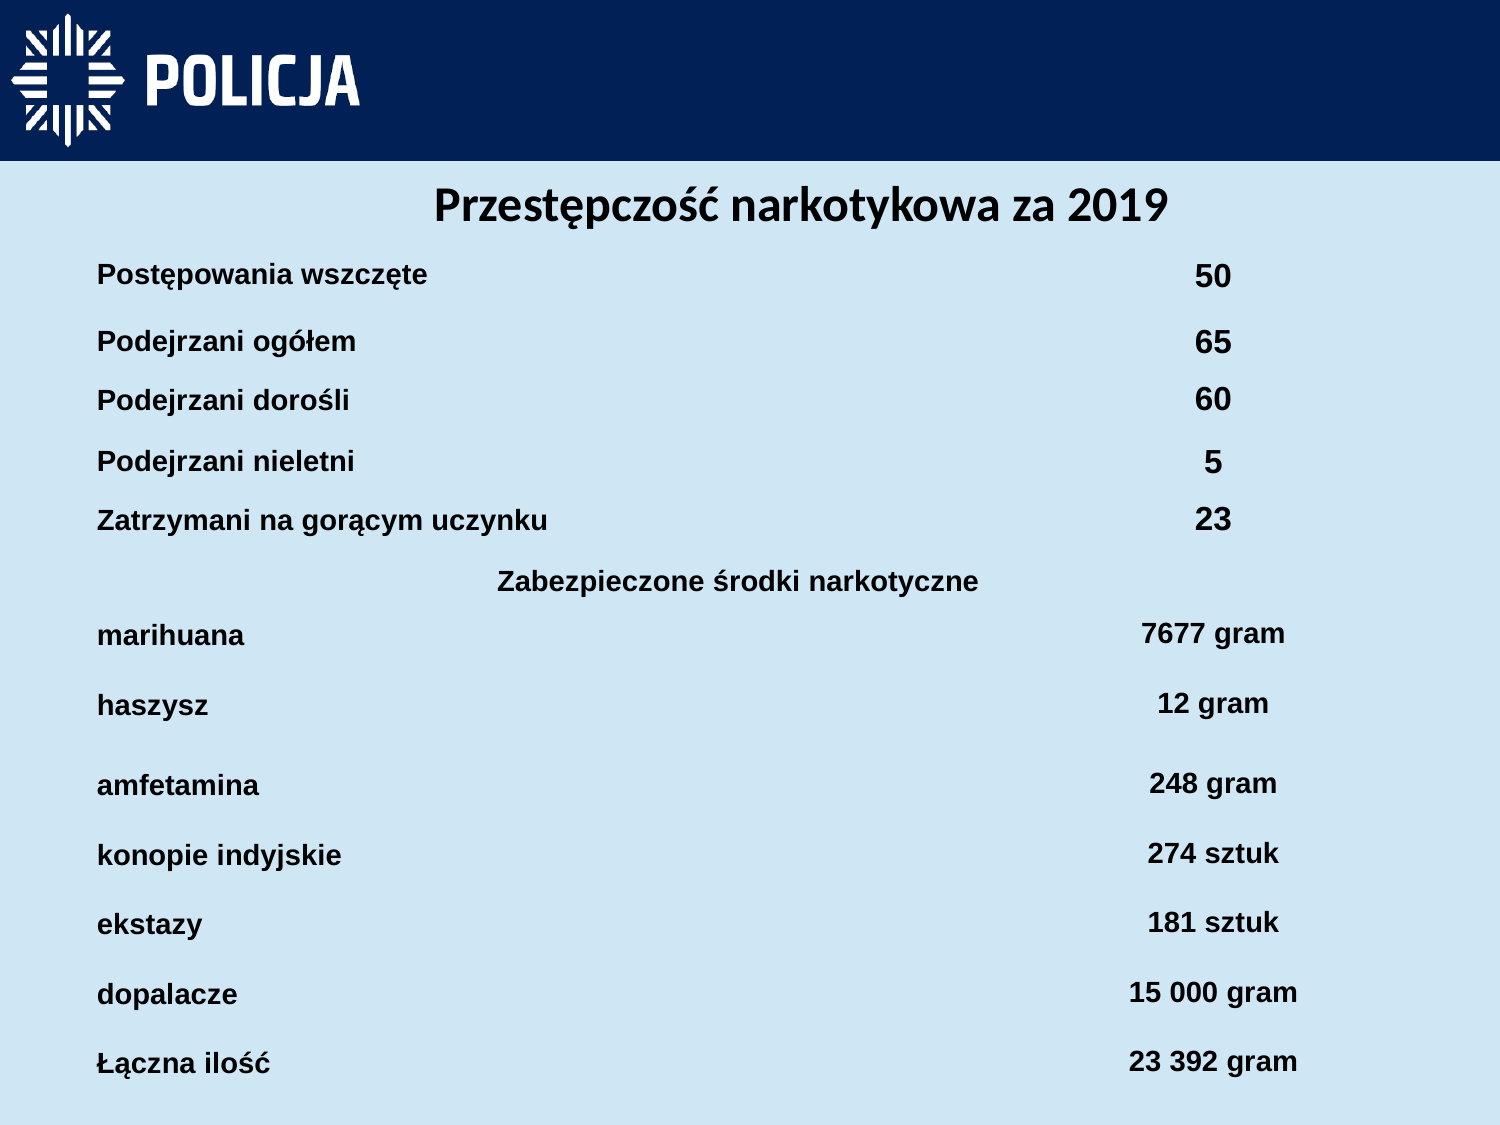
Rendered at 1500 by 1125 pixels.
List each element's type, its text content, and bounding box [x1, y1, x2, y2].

table_cell dopalacze [82, 964, 1033, 1034]
table_cell 23 392 gram [1033, 1034, 1394, 1104]
table_header Postępowania wszczęte [82, 246, 1033, 311]
table_cell 60 [1033, 370, 1394, 431]
table_header 50 [1033, 246, 1394, 311]
table_cell amfetamina [82, 756, 1033, 825]
table_cell marihuana [82, 606, 1033, 675]
table_cell Łączna ilość [82, 1034, 1033, 1104]
text_box Przestępczość narkotykowa za 2019 [339, 163, 1276, 239]
table_cell 15 000 gram [1033, 964, 1394, 1034]
text_box [360, 0, 1500, 161]
table_cell 65 [1033, 311, 1394, 370]
table_cell Podejrzani nieletni [82, 431, 1033, 490]
table_cell konopie indyjskie [82, 825, 1033, 895]
table_cell Podejrzani ogółem [82, 311, 1033, 370]
table_cell ekstazy [82, 895, 1033, 964]
picture [0, 0, 360, 161]
table_cell 7677 gram [1033, 606, 1394, 675]
table_cell 248 gram [1033, 756, 1394, 825]
table_cell Zabezpieczone środki narkotyczne [82, 551, 1394, 606]
table_cell 23 [1033, 490, 1394, 551]
table_cell 12 gram [1033, 675, 1394, 756]
table_cell haszysz [82, 675, 1033, 756]
table_cell Podejrzani dorośli [82, 370, 1033, 431]
table_cell 5 [1033, 431, 1394, 490]
table_cell 274 sztuk [1033, 825, 1394, 895]
table_cell Zatrzymani na gorącym uczynku [82, 490, 1033, 551]
table_cell 181 sztuk [1033, 895, 1394, 964]
